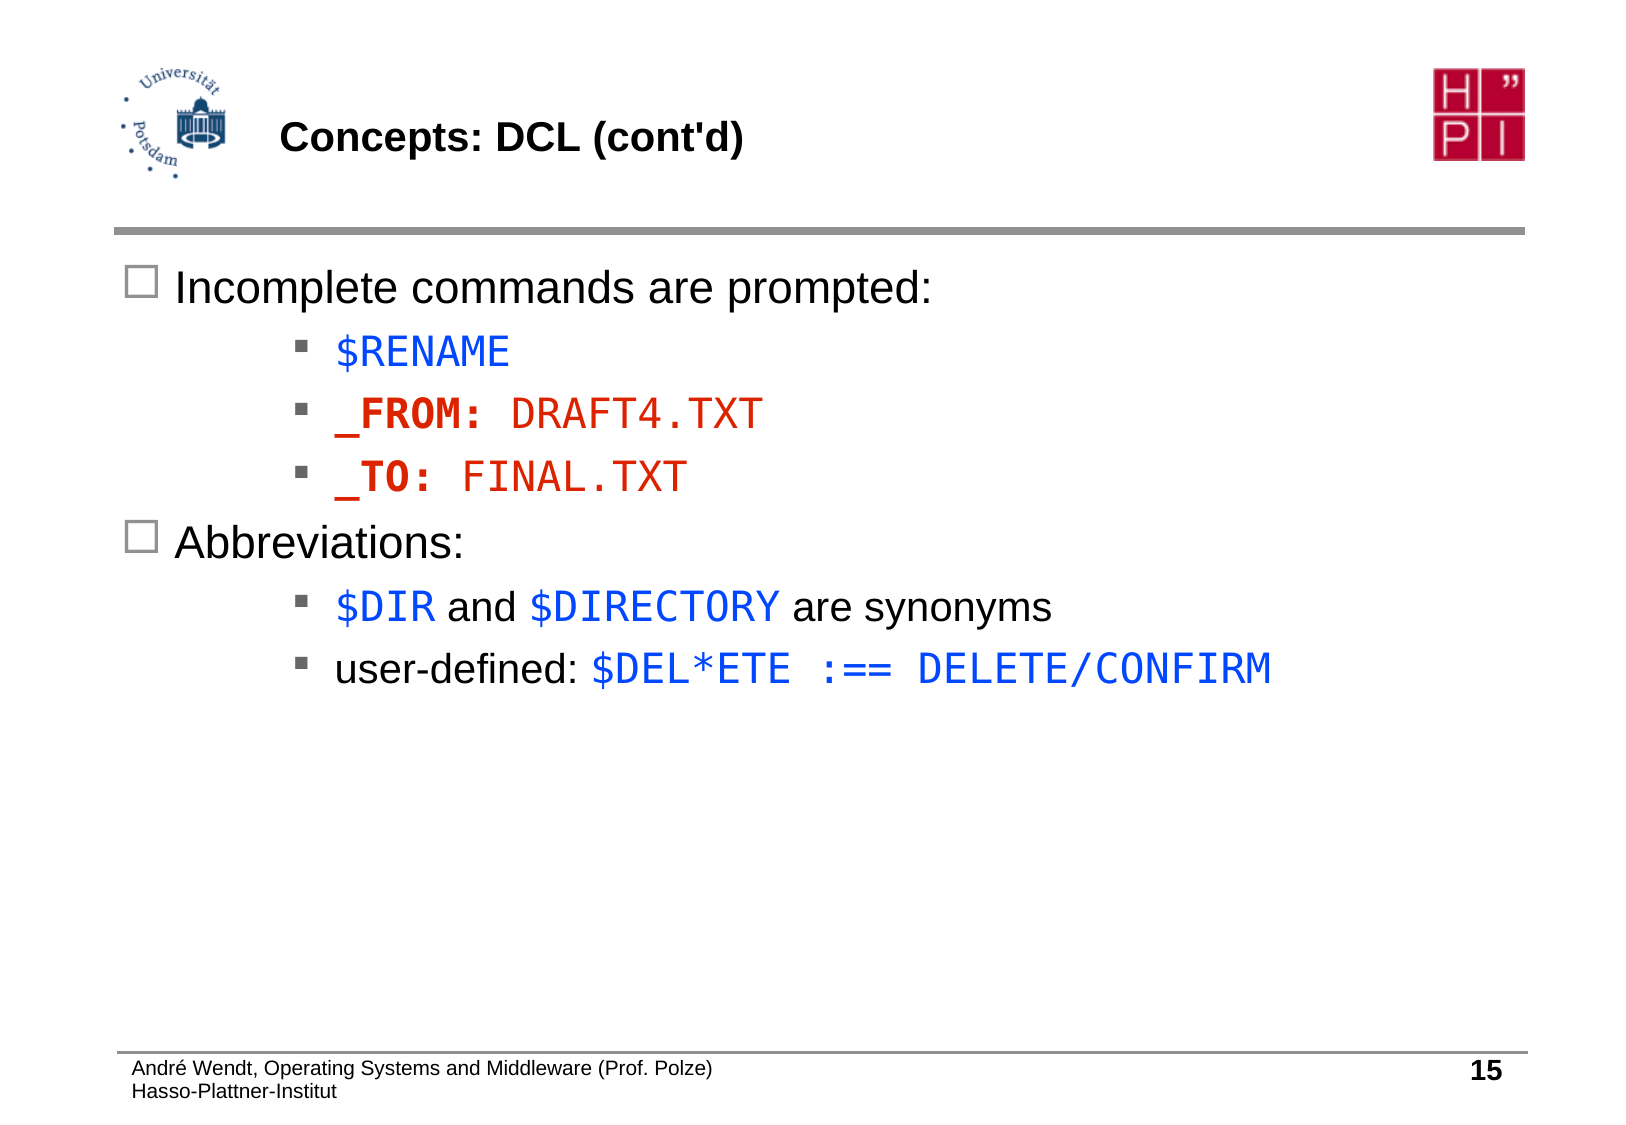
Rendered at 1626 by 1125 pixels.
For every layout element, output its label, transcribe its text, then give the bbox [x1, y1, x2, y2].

picture [121, 68, 226, 179]
picture [1433, 68, 1525, 161]
list Incomplete commands are prompted: $RENAME _FROM: DRAFT4.TXT _TO: FINAL.TXT Abbreviations: $DIR and $DIRECTORY are synonyms user-defined: $DEL*ETE :== DELETE/CONFIRM [121, 262, 1525, 1051]
title Concepts: DCL (cont'd) [279, 68, 1390, 207]
